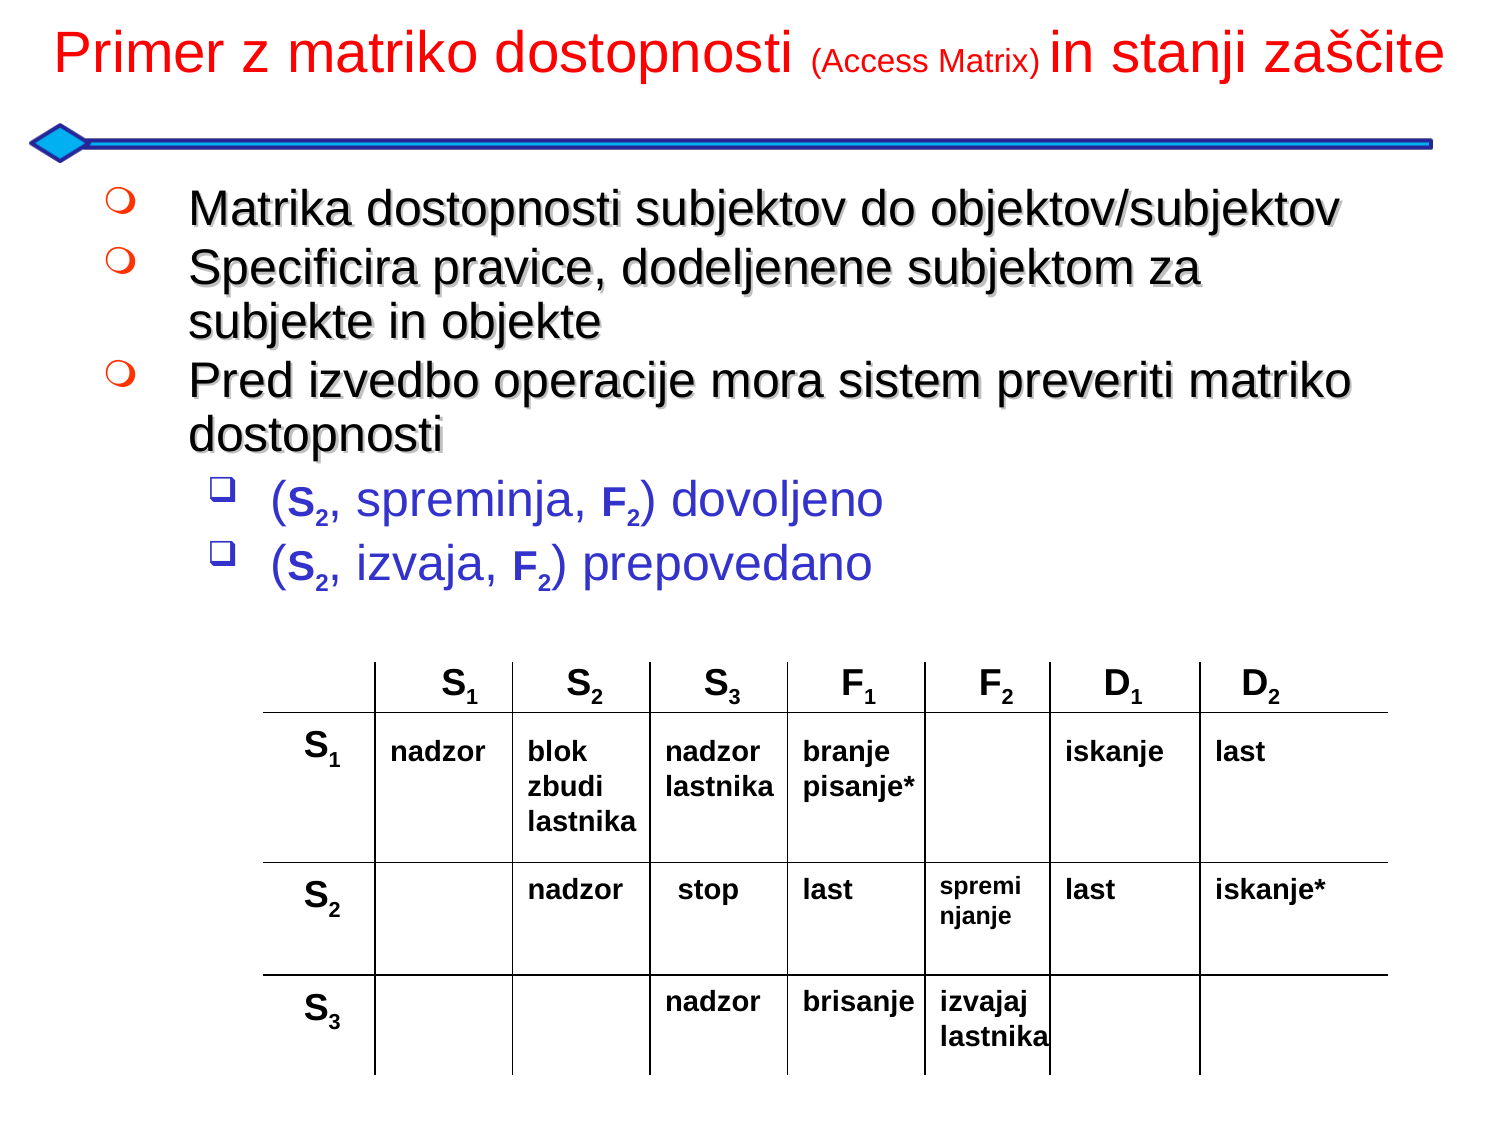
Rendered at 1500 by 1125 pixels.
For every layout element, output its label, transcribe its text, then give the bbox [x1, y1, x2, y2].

text_box brisanje [787, 974, 925, 1026]
text_box D1 [1088, 651, 1158, 712]
text_box nadzor lastnika [650, 724, 787, 811]
title Primer z matriko dostopnosti (Access Matrix) in stanji zaščite [0, 0, 1500, 113]
text_box S3 [688, 651, 756, 712]
text_box S3 [688, 713, 756, 717]
picture [28, 122, 1434, 164]
text_box F2 [963, 713, 1029, 717]
text_box D2 [1226, 713, 1296, 717]
text_box S2 [551, 651, 619, 712]
text_box last [1200, 724, 1281, 776]
text_box spreminjanje [924, 862, 1038, 938]
text_box branje pisanje* [787, 724, 930, 811]
text_box iskanje* [1200, 862, 1341, 913]
text_box S1 [288, 713, 356, 780]
text_box D2 [1226, 651, 1296, 712]
text_box stop [662, 862, 755, 913]
text_box S3 [288, 976, 356, 1042]
text_box nadzor [650, 974, 776, 1026]
text_box last [1050, 862, 1131, 913]
text_box S1 [426, 651, 494, 712]
text_box nadzor [375, 724, 501, 776]
text_box F1 [826, 713, 892, 717]
text_box blok zbudi lastnika [512, 724, 652, 846]
text_box nadzor [513, 862, 639, 913]
list Matrika dostopnosti subjektov do objektov/subjektov Specificira pravice, dodeljenene subjektom za subjekte in objekte Pred izvedbo operacije mora sistem preveriti matriko dostopnosti (S2, spreminja, F2) dovoljeno (S2, izvaja, F2) prepovedano [87, 174, 1413, 651]
text_box iskanje [1050, 724, 1180, 776]
text_box last [787, 862, 868, 913]
text_box F2 [963, 651, 1029, 712]
text_box D1 [1088, 713, 1158, 717]
text_box S1 [426, 713, 494, 717]
text_box S2 [551, 713, 619, 717]
text_box F1 [826, 651, 892, 712]
text_box izvajaj lastnika [925, 974, 1064, 1061]
text_box S2 [288, 863, 356, 930]
